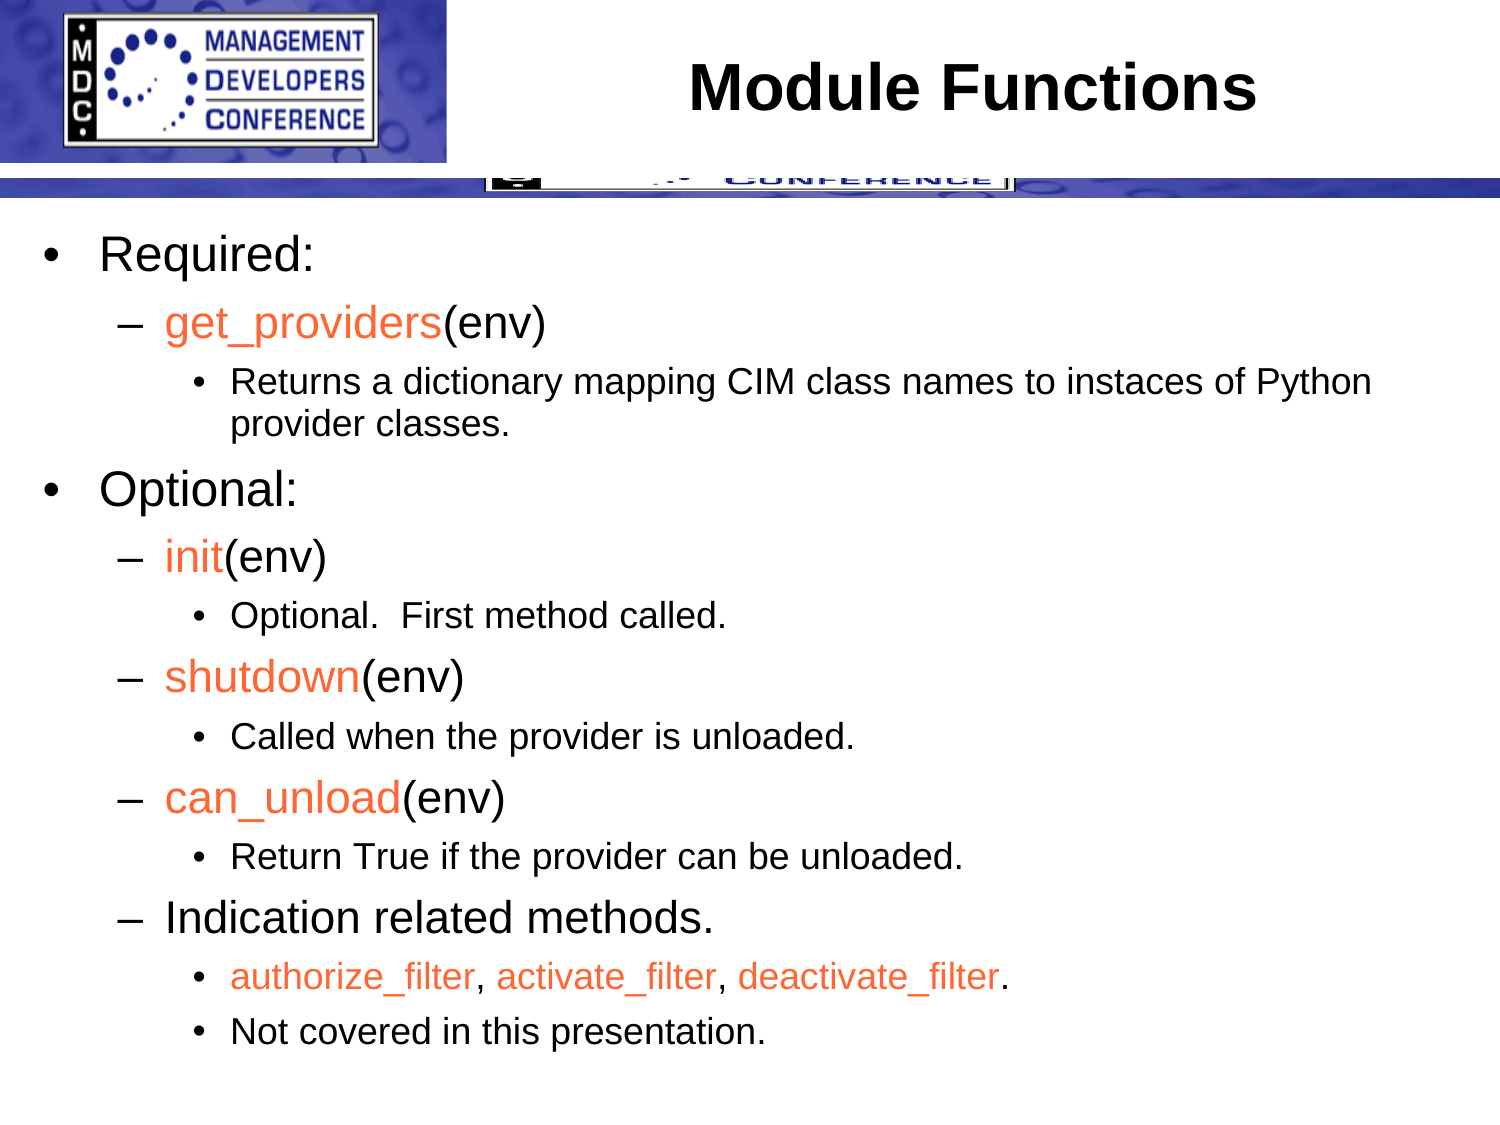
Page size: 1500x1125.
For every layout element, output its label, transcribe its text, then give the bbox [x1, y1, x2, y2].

picture [0, 0, 447, 163]
picture [0, 178, 1500, 198]
title Module Functions [447, 0, 1500, 176]
list Required: get_providers(env) Returns a dictionary mapping CIM class names to instaces of Python provider classes. Optional: init(env) Optional. First method called. shutdown(env) Called when the provider is unloaded. can_unload(env) Return True if the provider can be unloaded. Indication related methods. authorize_filter, activate_filter, deactivate_filter. Not covered in this presentation. [42, 226, 1433, 1082]
